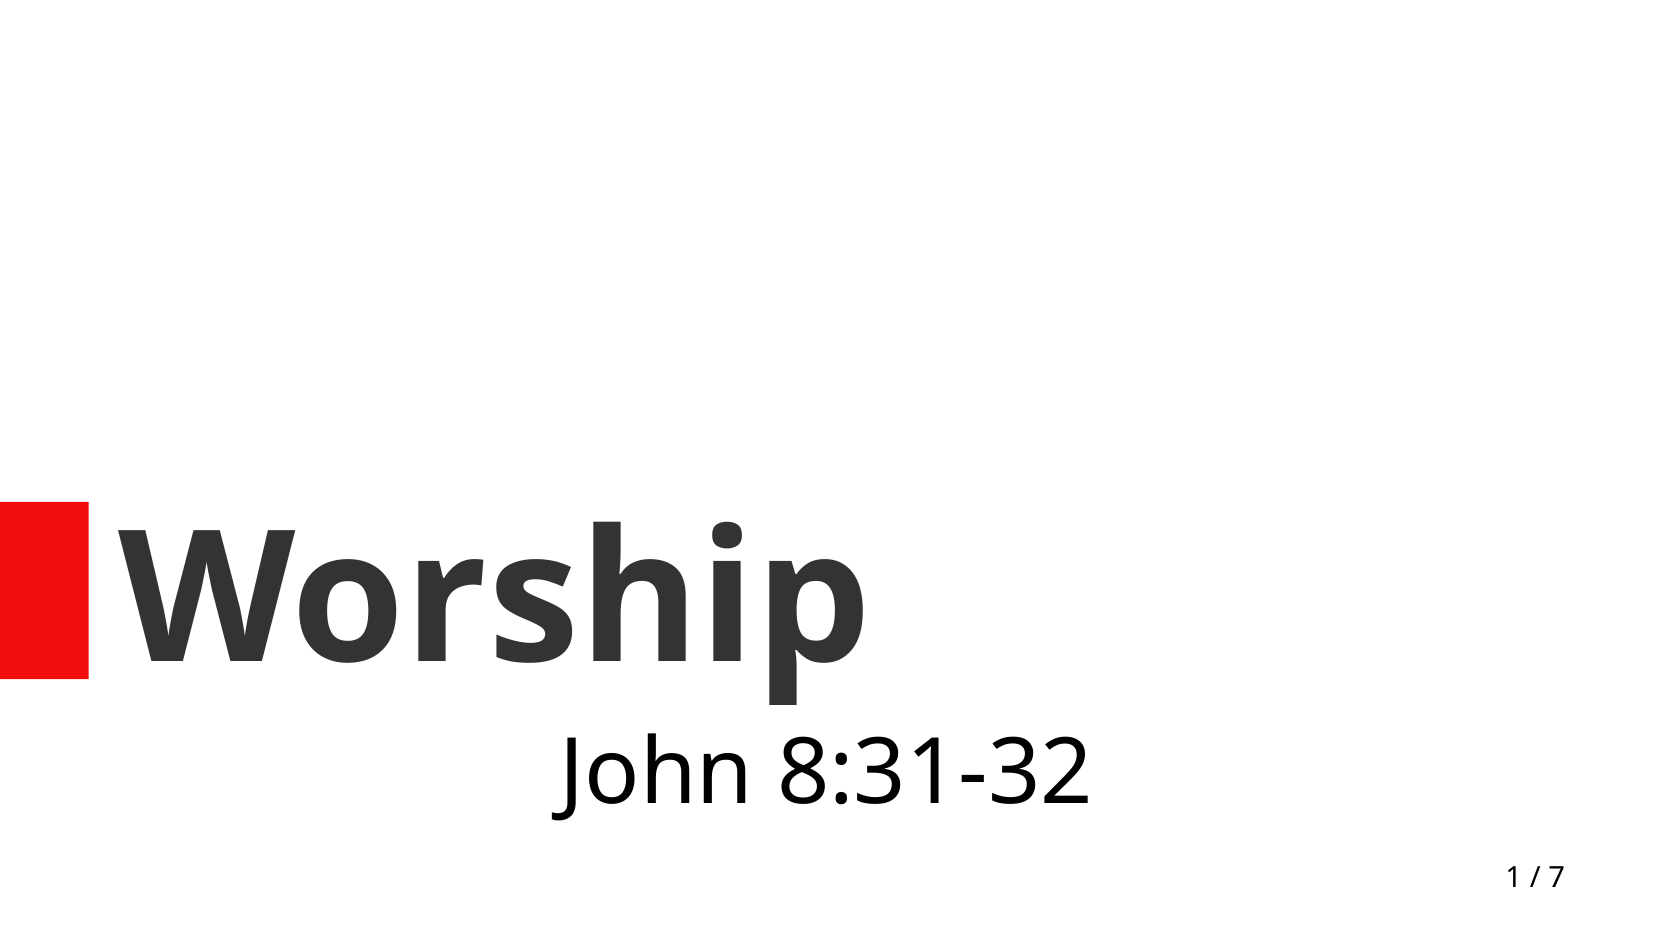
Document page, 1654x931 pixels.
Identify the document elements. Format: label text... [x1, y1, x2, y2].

title Worship [118, 465, 1536, 705]
subtitle John 8:31-32 [118, 705, 1536, 831]
